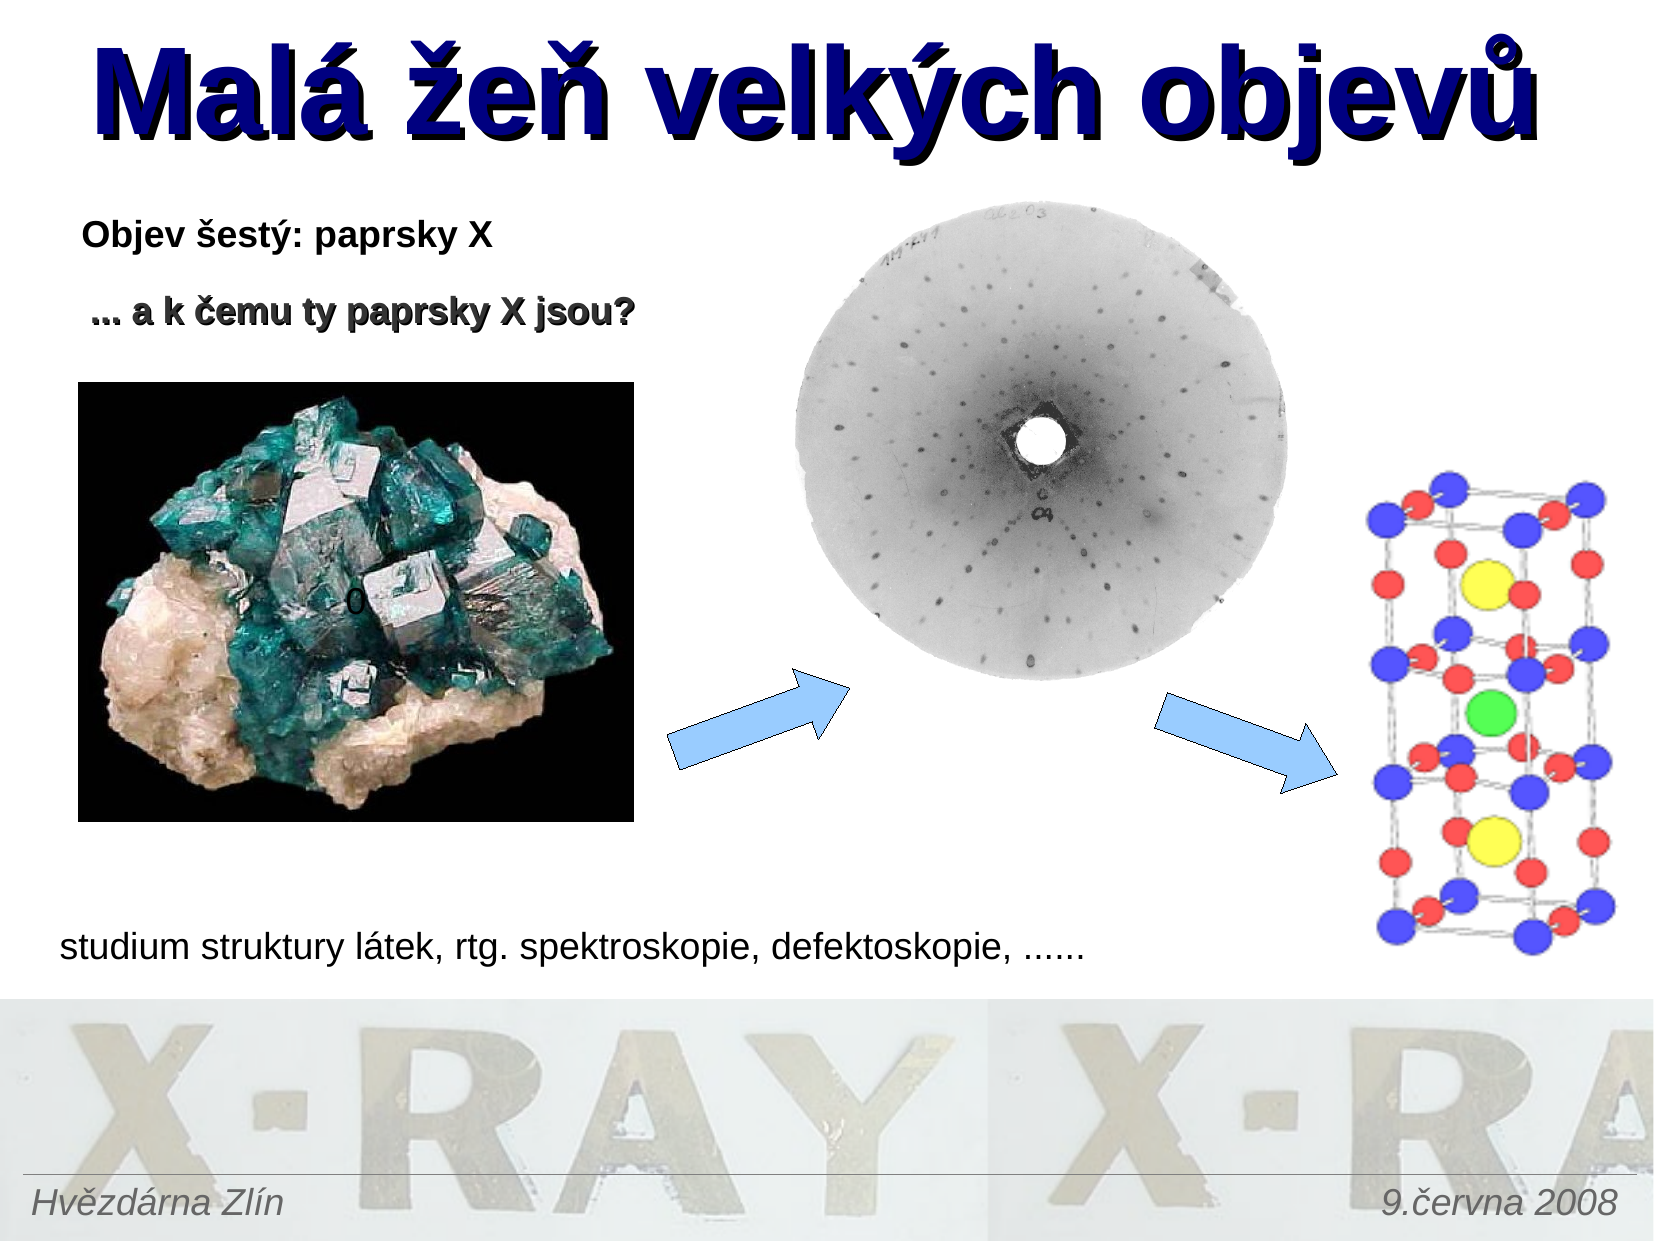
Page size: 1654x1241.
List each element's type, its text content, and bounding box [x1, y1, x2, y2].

text_box Objev šestý: paprsky X [66, 205, 509, 263]
text_box [667, 668, 850, 770]
text_box studium struktury látek, rtg. spektroskopie, defektoskopie, ...... [44, 918, 1102, 976]
picture [750, 176, 1654, 994]
picture [0, 999, 1654, 1241]
text_box Malá žeň velkých objevů [75, 13, 1558, 169]
text_box Hvězdárna Zlín 9.června 2008 [16, 1174, 1633, 1232]
text_box ... a k čemu ty paprsky X jsou? [75, 282, 662, 340]
text_box [1154, 692, 1338, 794]
picture [74, 378, 638, 826]
